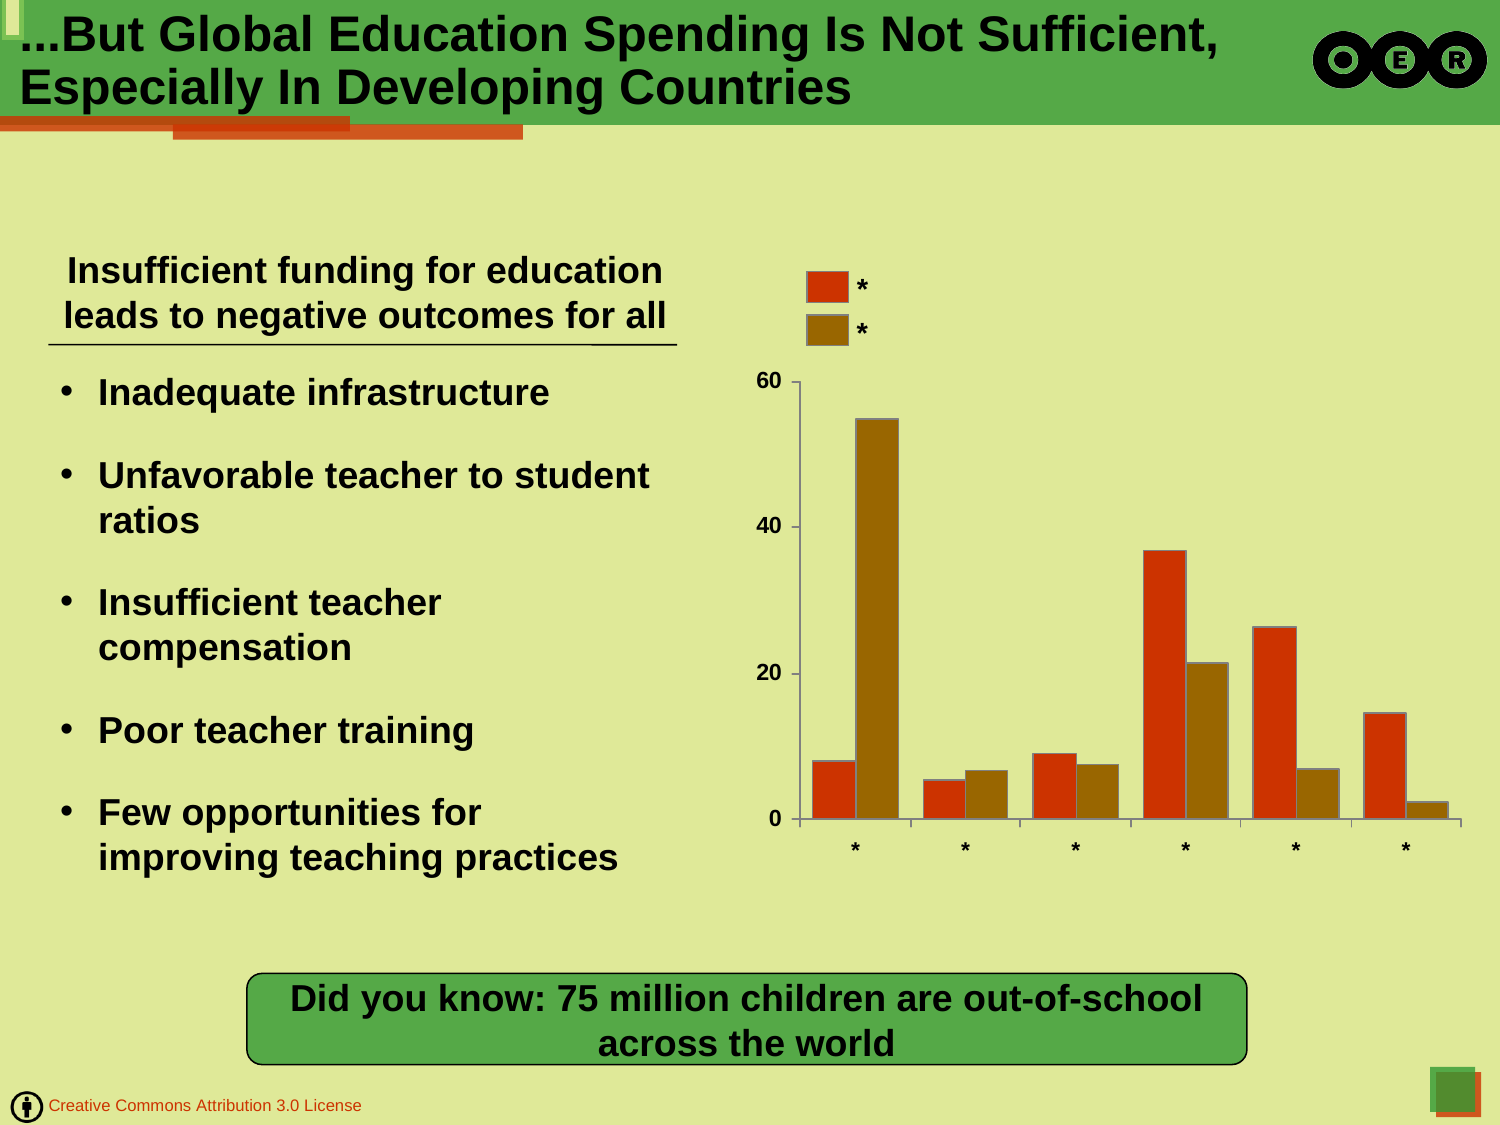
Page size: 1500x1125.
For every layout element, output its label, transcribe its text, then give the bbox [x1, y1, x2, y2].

text_box Did you know: 75 million children are out-of-school across the world [246, 973, 1247, 1065]
text_box * [856, 270, 1427, 306]
text_box * [1241, 835, 1352, 892]
text_box [807, 314, 849, 346]
text_box * [1351, 835, 1461, 864]
text_box [807, 271, 849, 303]
picture [1306, 31, 1494, 94]
text_box [4, 0, 22, 38]
text_box ...But Global Education Spending Is Not Sufficient, Especially In Developing Countries [4, 0, 1293, 124]
text_box Inadequate infrastructure Unfavorable teacher to student ratios Insufficient teacher compensation Poor teacher training Few opportunities for improving teaching practices [45, 360, 686, 886]
text_box * [856, 313, 1428, 349]
text_box * [800, 835, 911, 947]
picture [7, 1088, 46, 1125]
text_box Insufficient funding for education leads to negative outcomes for all [45, 238, 686, 344]
text_box * [1020, 835, 1131, 892]
text_box * [1131, 835, 1241, 892]
chart [732, 341, 1480, 860]
text_box * [911, 835, 1021, 919]
